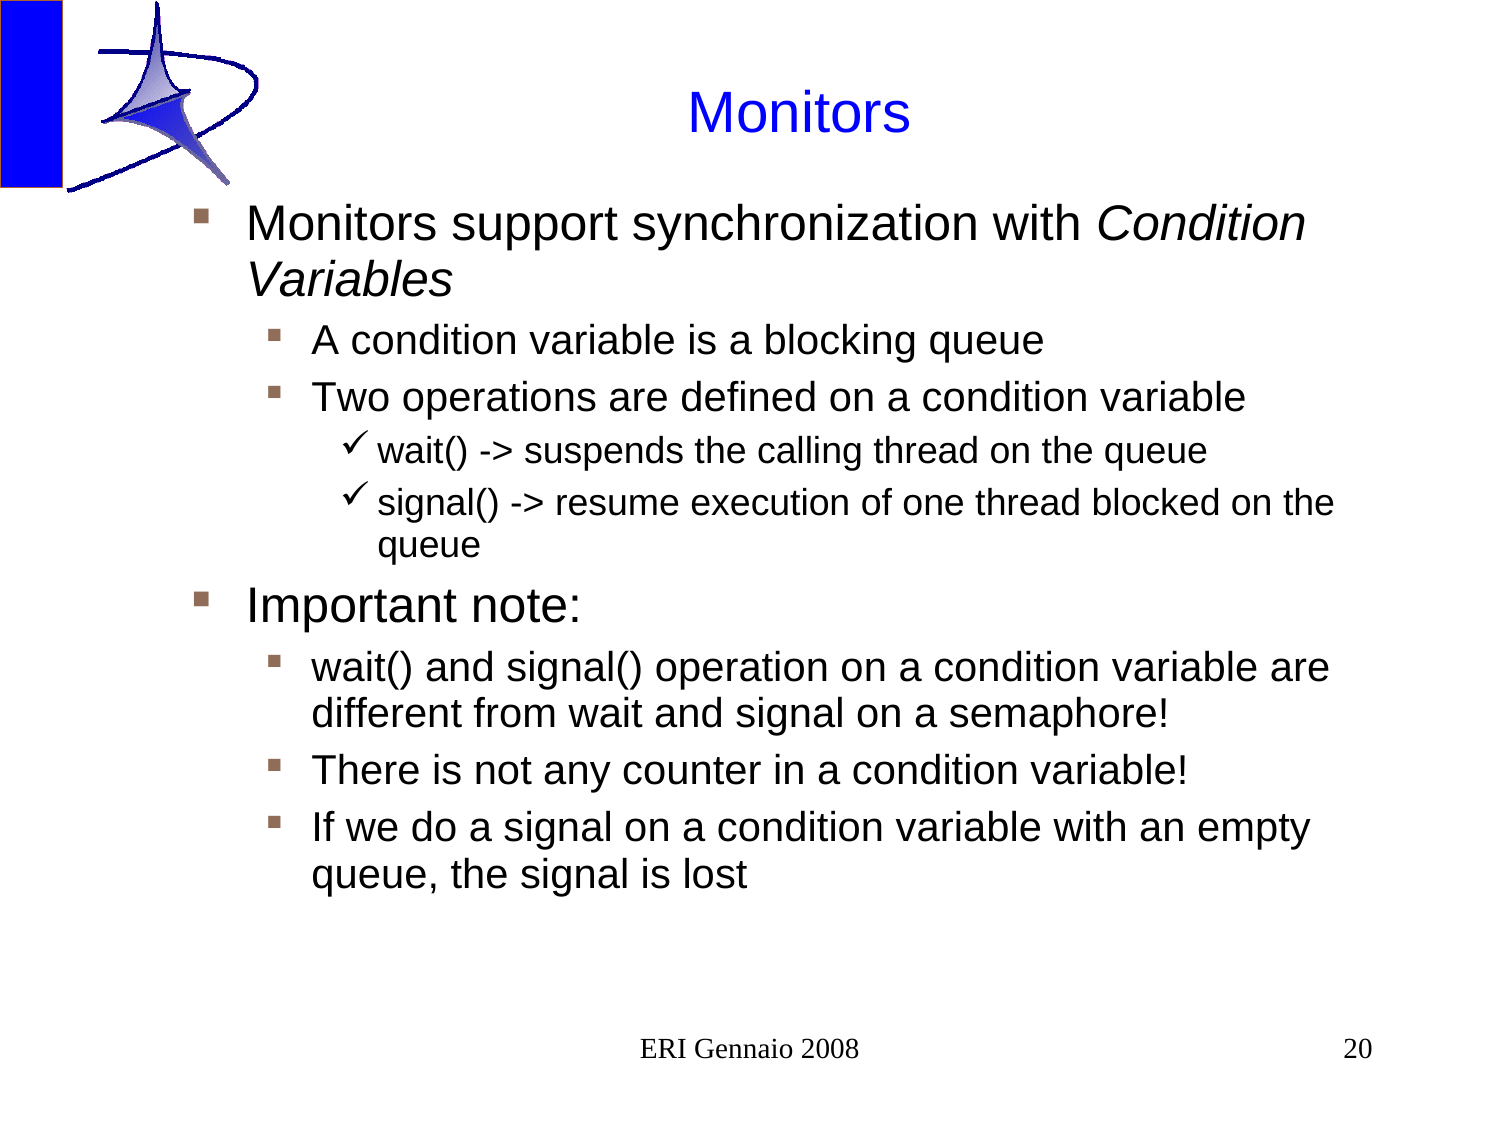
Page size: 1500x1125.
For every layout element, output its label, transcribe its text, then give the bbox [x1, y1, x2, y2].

picture [62, 0, 263, 197]
list Monitors support synchronization with Condition Variables A condition variable is a blocking queue Two operations are defined on a condition variable wait() -> suspends the calling thread on the queue signal() -> resume execution of one thread blocked on the queue Important note: wait() and signal() operation on a condition variable are different from wait and signal on a semaphore! There is not any counter in a condition variable! If we do a signal on a condition variable with an empty queue, the signal is lost [175, 187, 1426, 952]
title Monitors [174, 62, 1425, 163]
